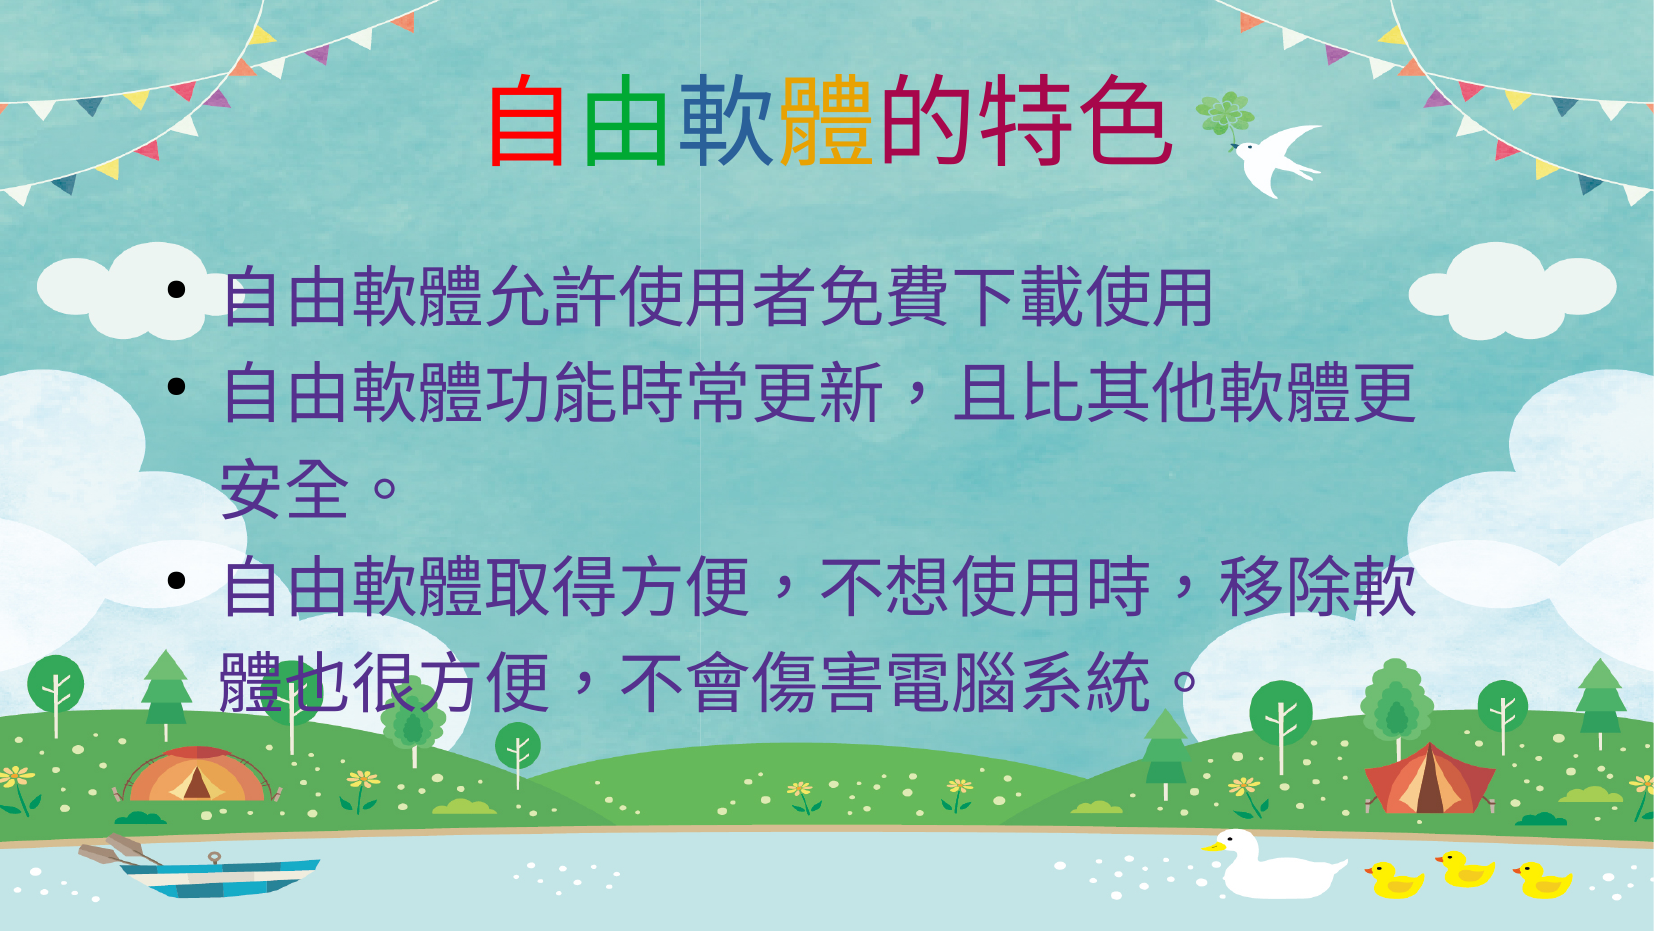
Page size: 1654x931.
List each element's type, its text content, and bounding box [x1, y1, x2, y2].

picture [0, 0, 1654, 931]
title 自由軟體的特色 [82, 37, 1571, 193]
list 自由軟體允許使用者免費下載使用 自由軟體功能時常更新，且比其他軟體更安全。 自由軟體取得方便，不想使用時，移除軟體也很方便，不會傷害電腦系統。 [132, 236, 1465, 931]
